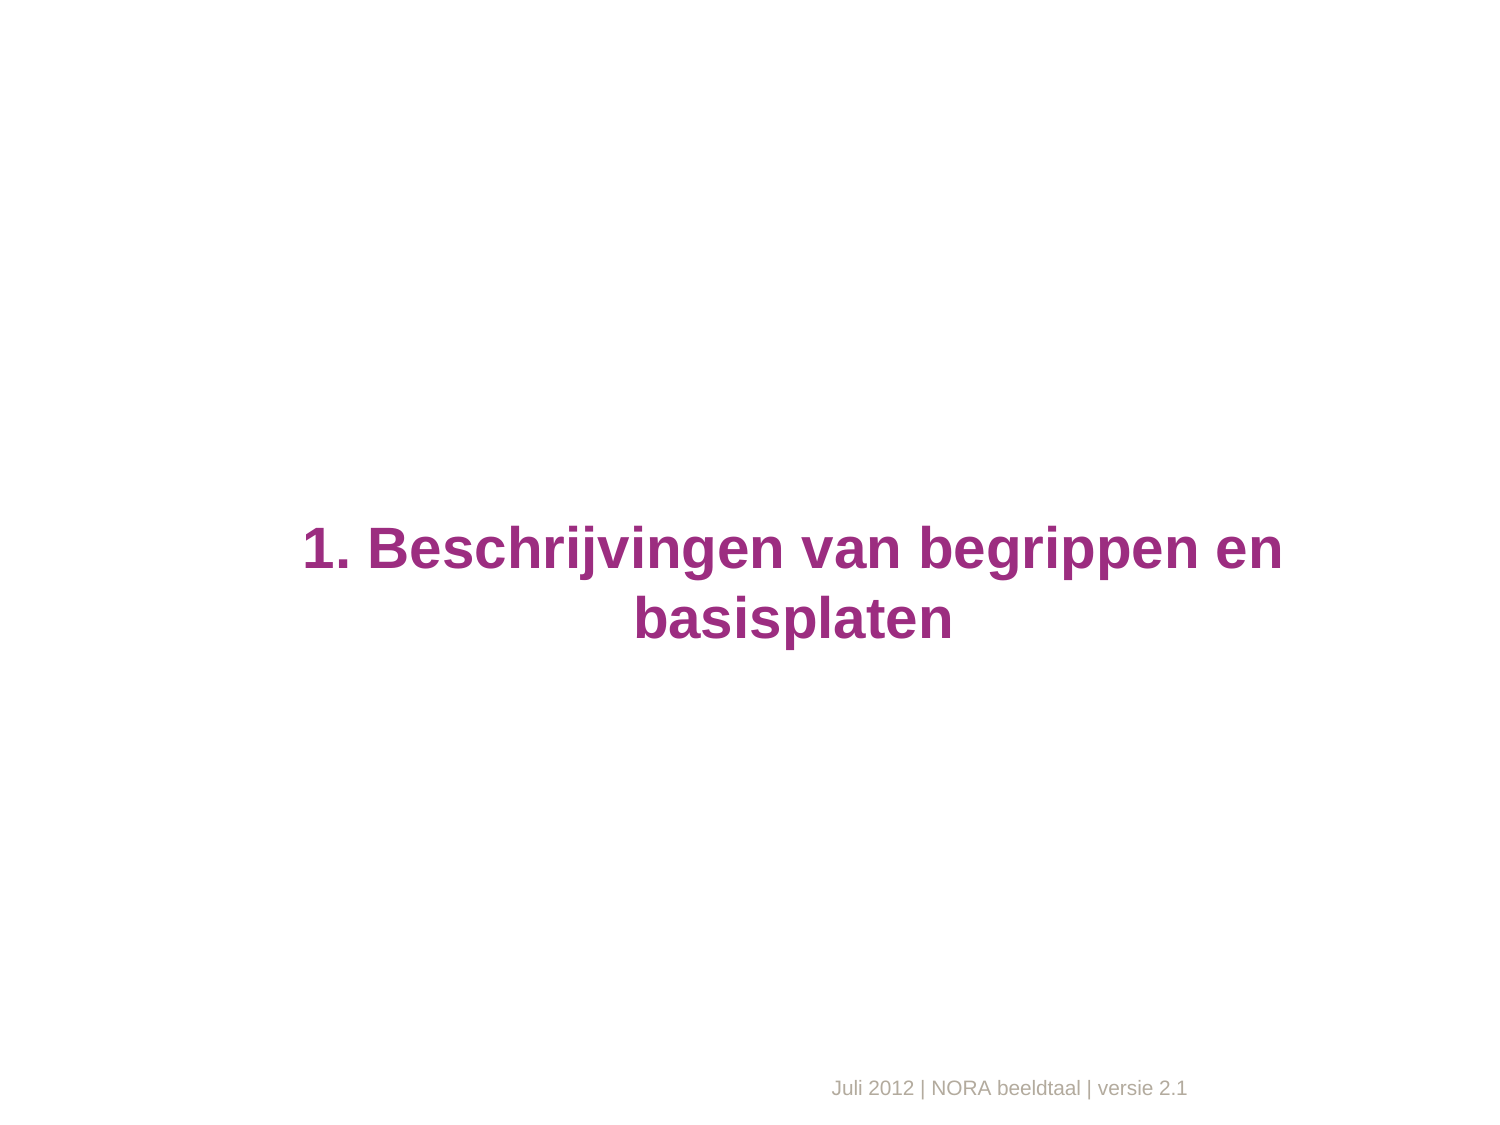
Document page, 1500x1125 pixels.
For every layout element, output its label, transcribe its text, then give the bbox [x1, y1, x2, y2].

text_box 1. Beschrijvingen van begrippen en basisplaten [249, 474, 1338, 651]
